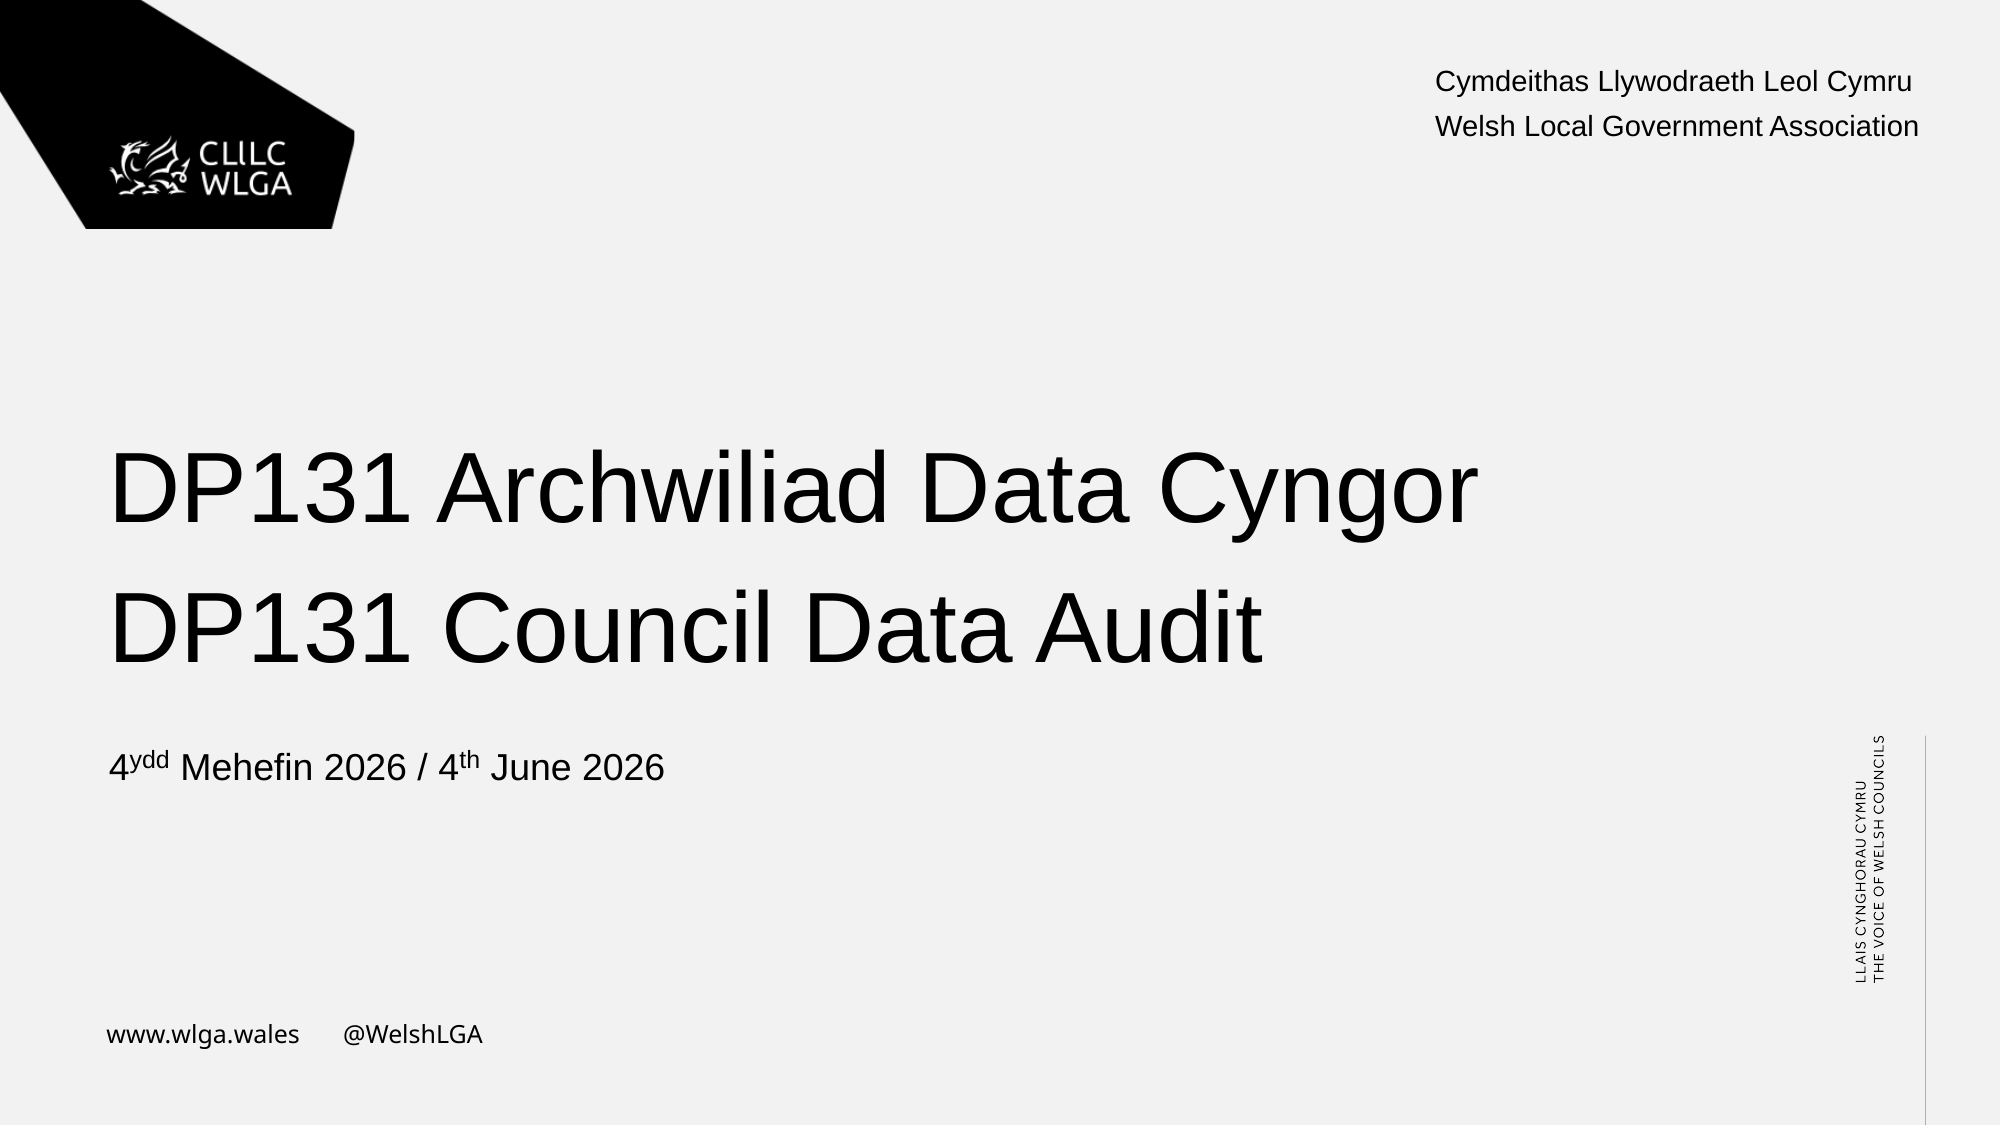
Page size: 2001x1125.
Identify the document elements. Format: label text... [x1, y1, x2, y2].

text_box 4ydd Mehefin 2026 / 4th June 2026 [93, 735, 769, 796]
text_box DP131 Council Data Audit [93, 554, 1495, 692]
text_box DP131 Archwiliad Data Cyngor [93, 414, 1605, 552]
